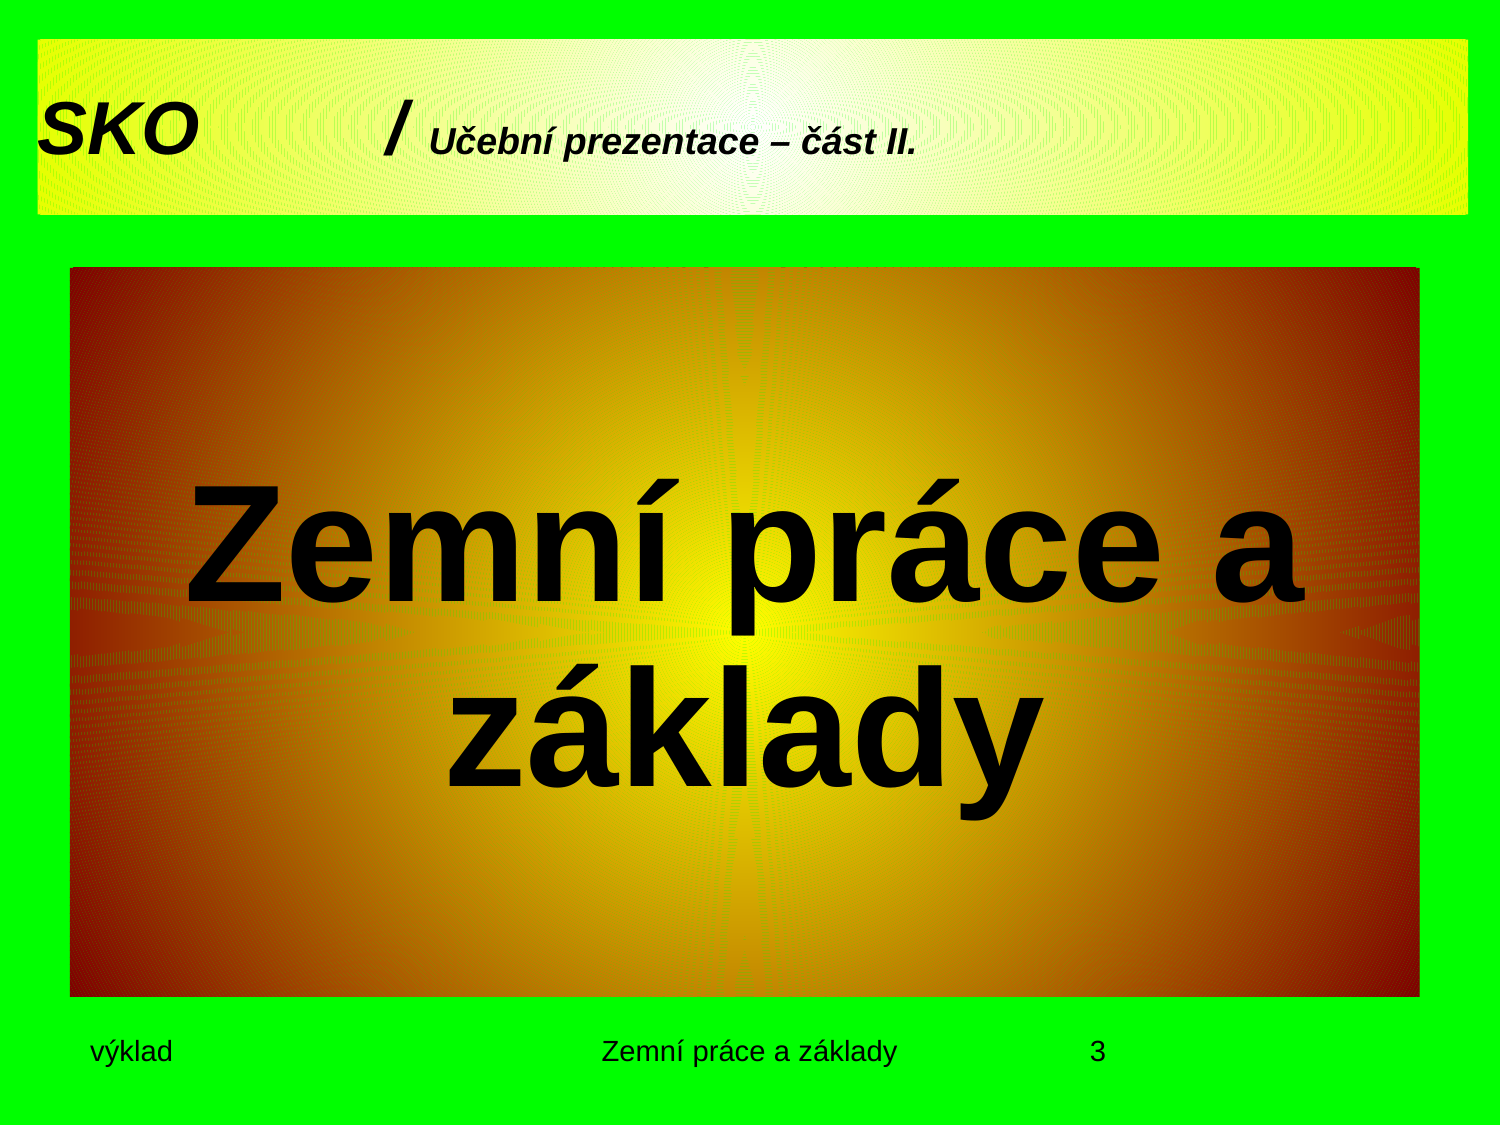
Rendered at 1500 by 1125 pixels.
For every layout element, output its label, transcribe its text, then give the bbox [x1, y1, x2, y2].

text_box Zemní práce a základy [69, 267, 1420, 997]
text_box výklad [75, 1024, 426, 1103]
text_box Zemní práce a základy [512, 1024, 988, 1103]
text_box SKO / Učební prezentace – část II. [38, 40, 1468, 214]
text_box [1074, 1024, 1426, 1103]
